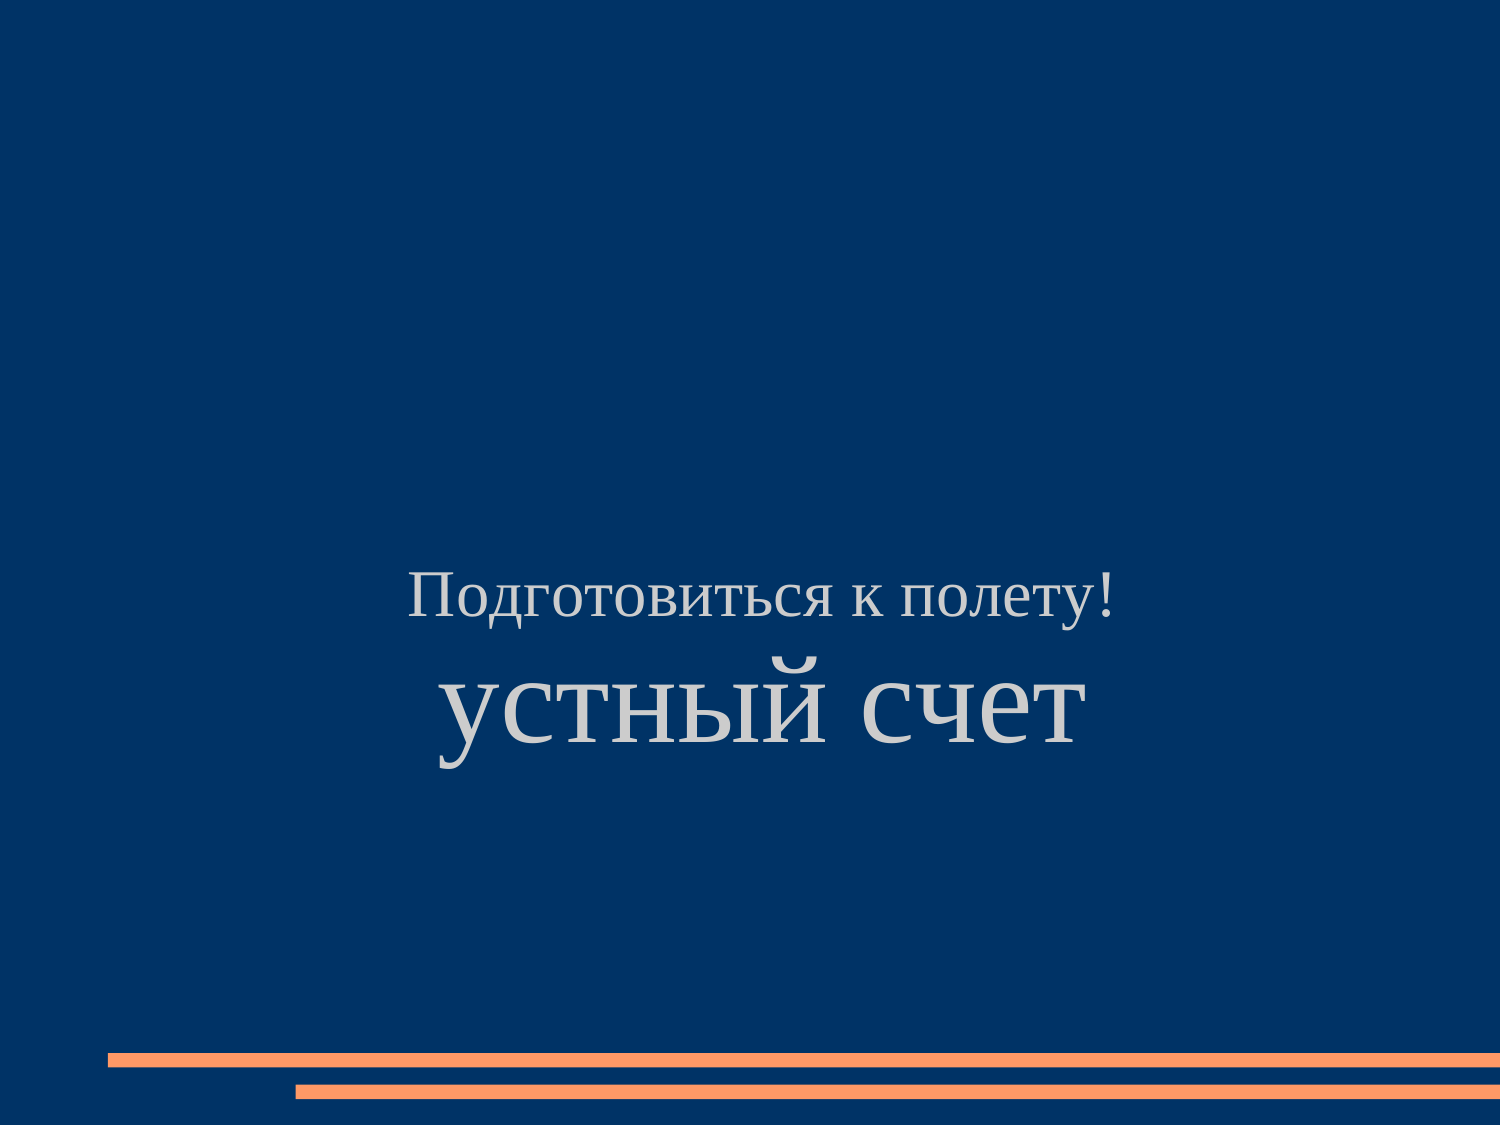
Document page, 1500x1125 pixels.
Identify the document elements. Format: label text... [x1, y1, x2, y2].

subtitle Подготовиться к полету! устный счет [110, 292, 1416, 1035]
